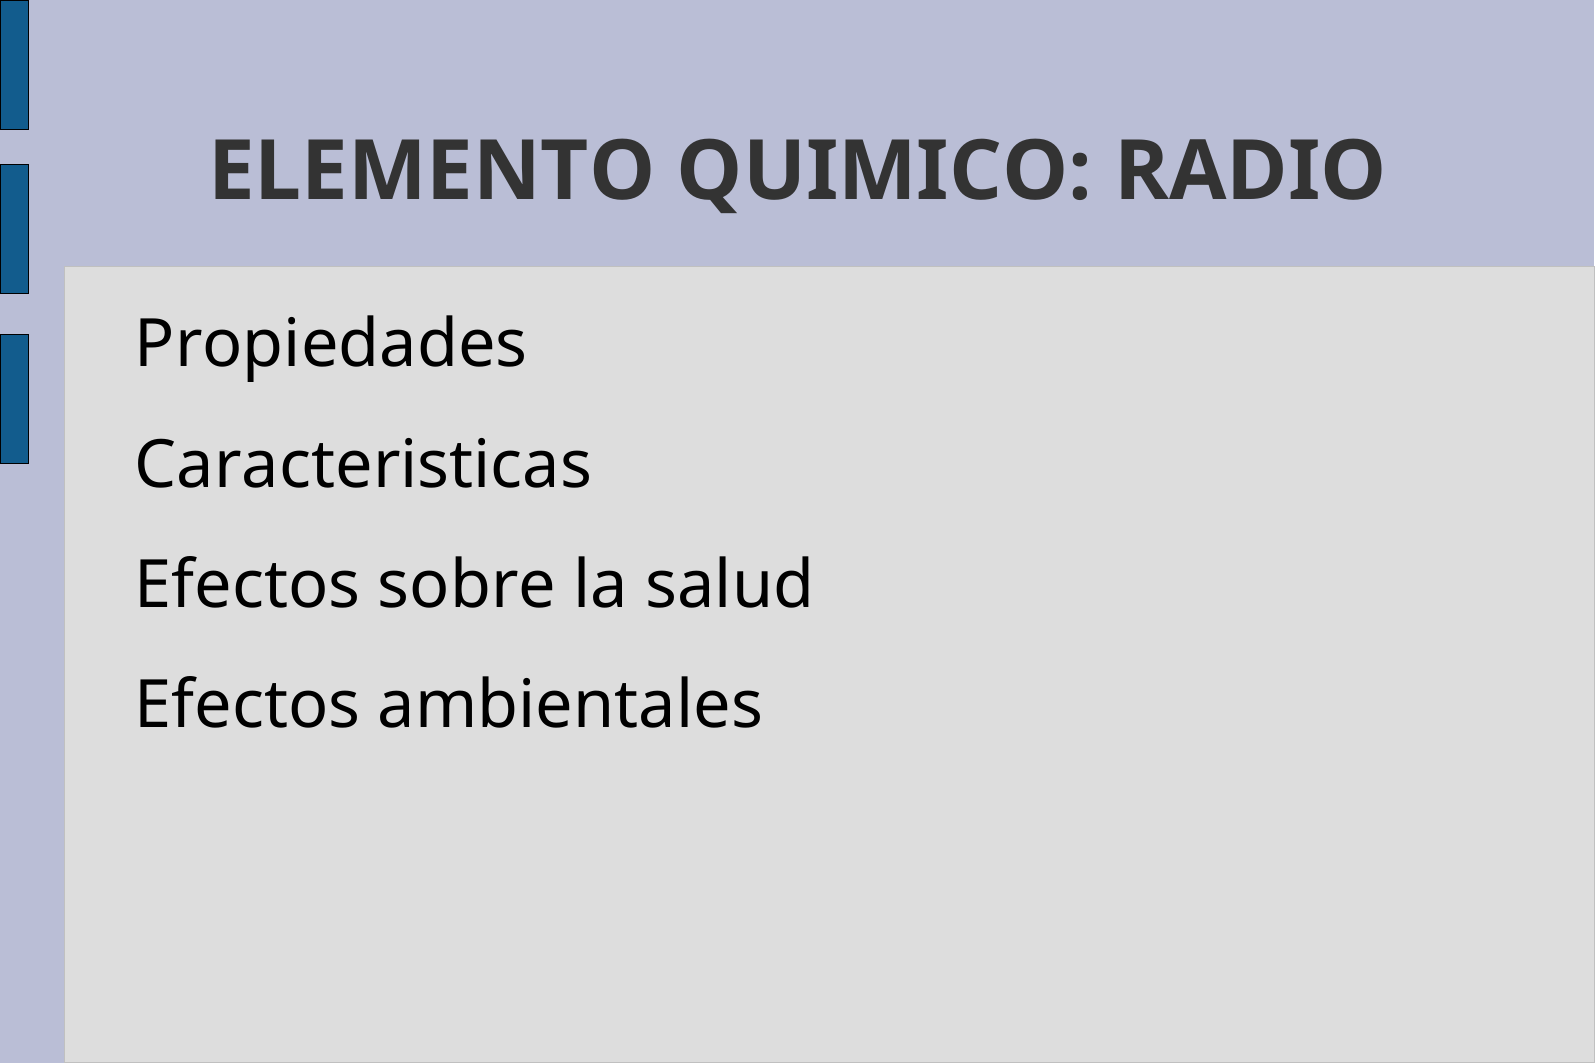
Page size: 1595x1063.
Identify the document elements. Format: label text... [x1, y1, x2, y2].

title ELEMENTO QUIMICO: RADIO [117, 78, 1479, 256]
list Propiedades Caracteristicas Efectos sobre la salud Efectos ambientales [117, 295, 1479, 966]
